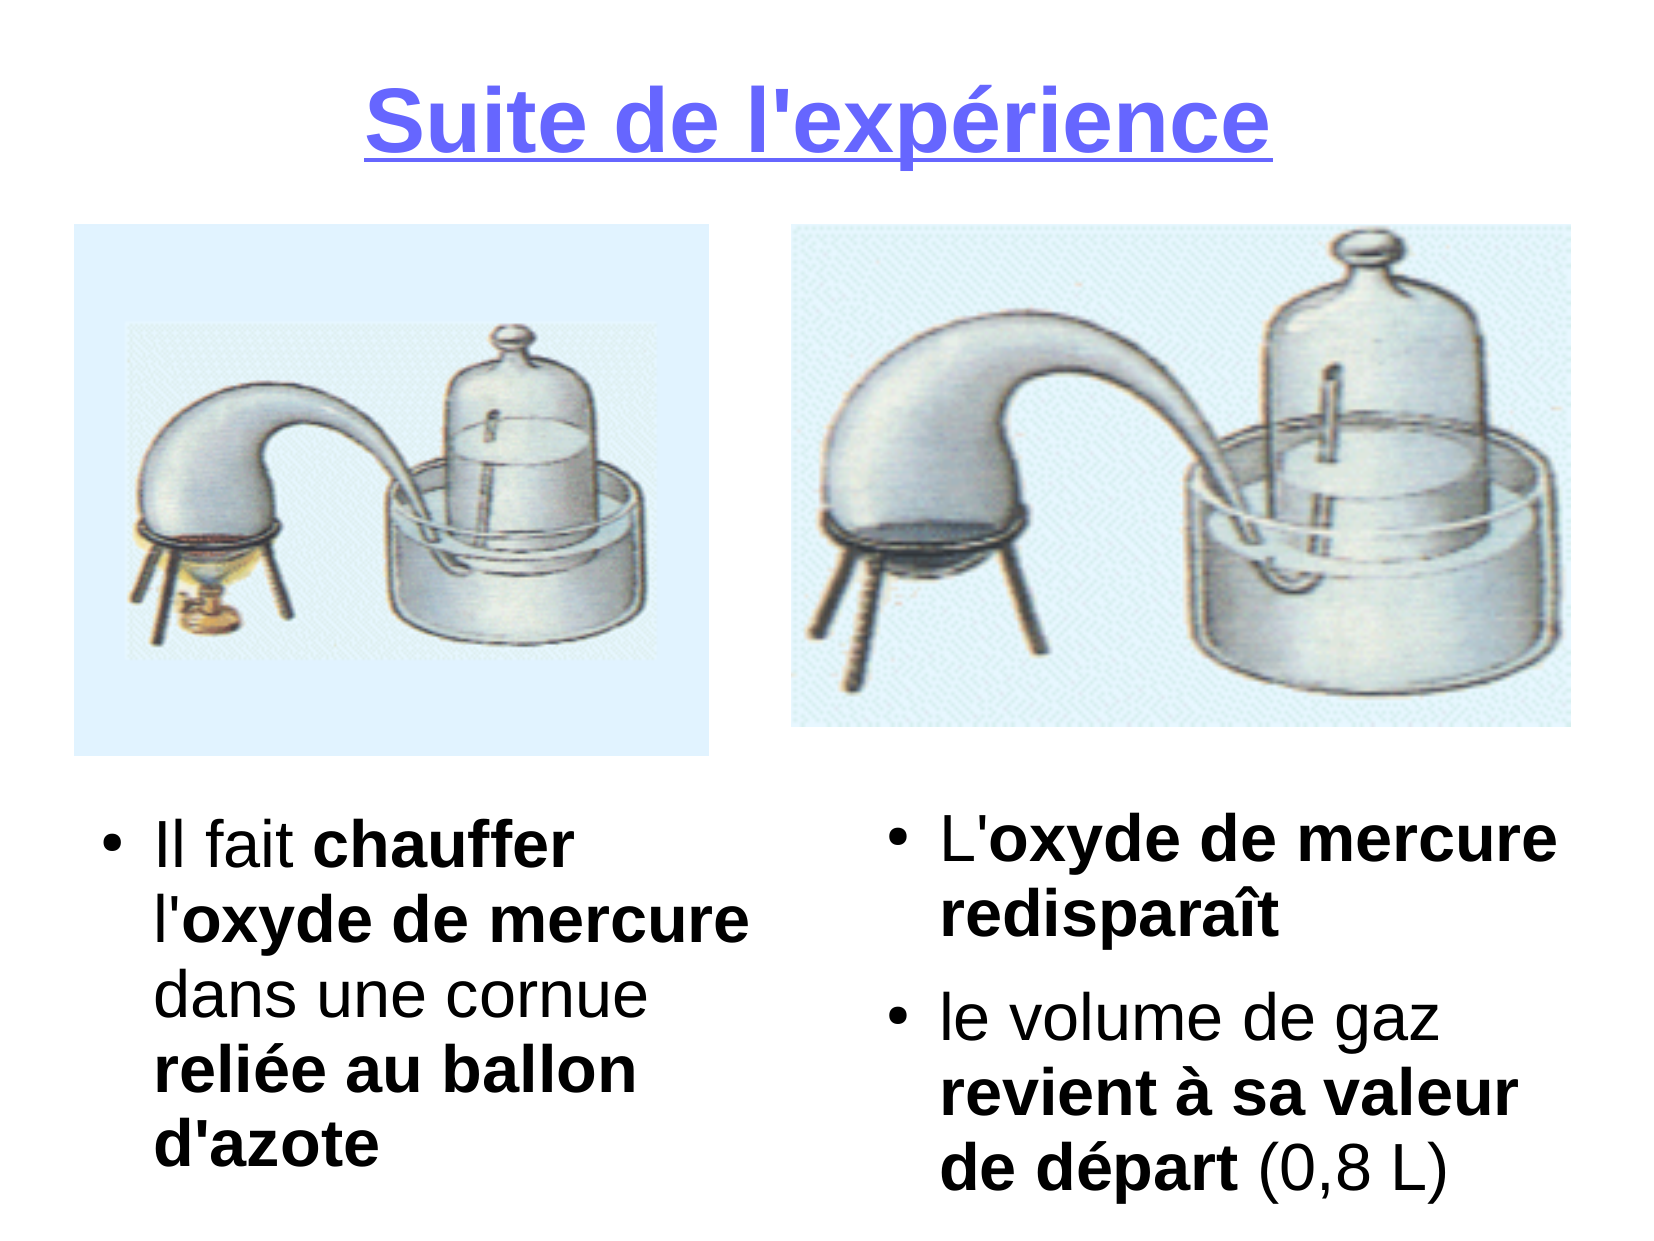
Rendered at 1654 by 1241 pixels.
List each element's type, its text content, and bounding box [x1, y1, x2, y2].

list L'oxyde de mercure redisparaît le volume de gaz revient à sa valeur de départ (0,8 L) [868, 801, 1595, 1205]
list Il fait chauffer l'oxyde de mercure dans une cornue reliée au ballon d'azote [82, 807, 809, 1182]
title Suite de l'expérience [74, 17, 1563, 225]
picture [791, 224, 1571, 727]
picture [74, 224, 709, 756]
